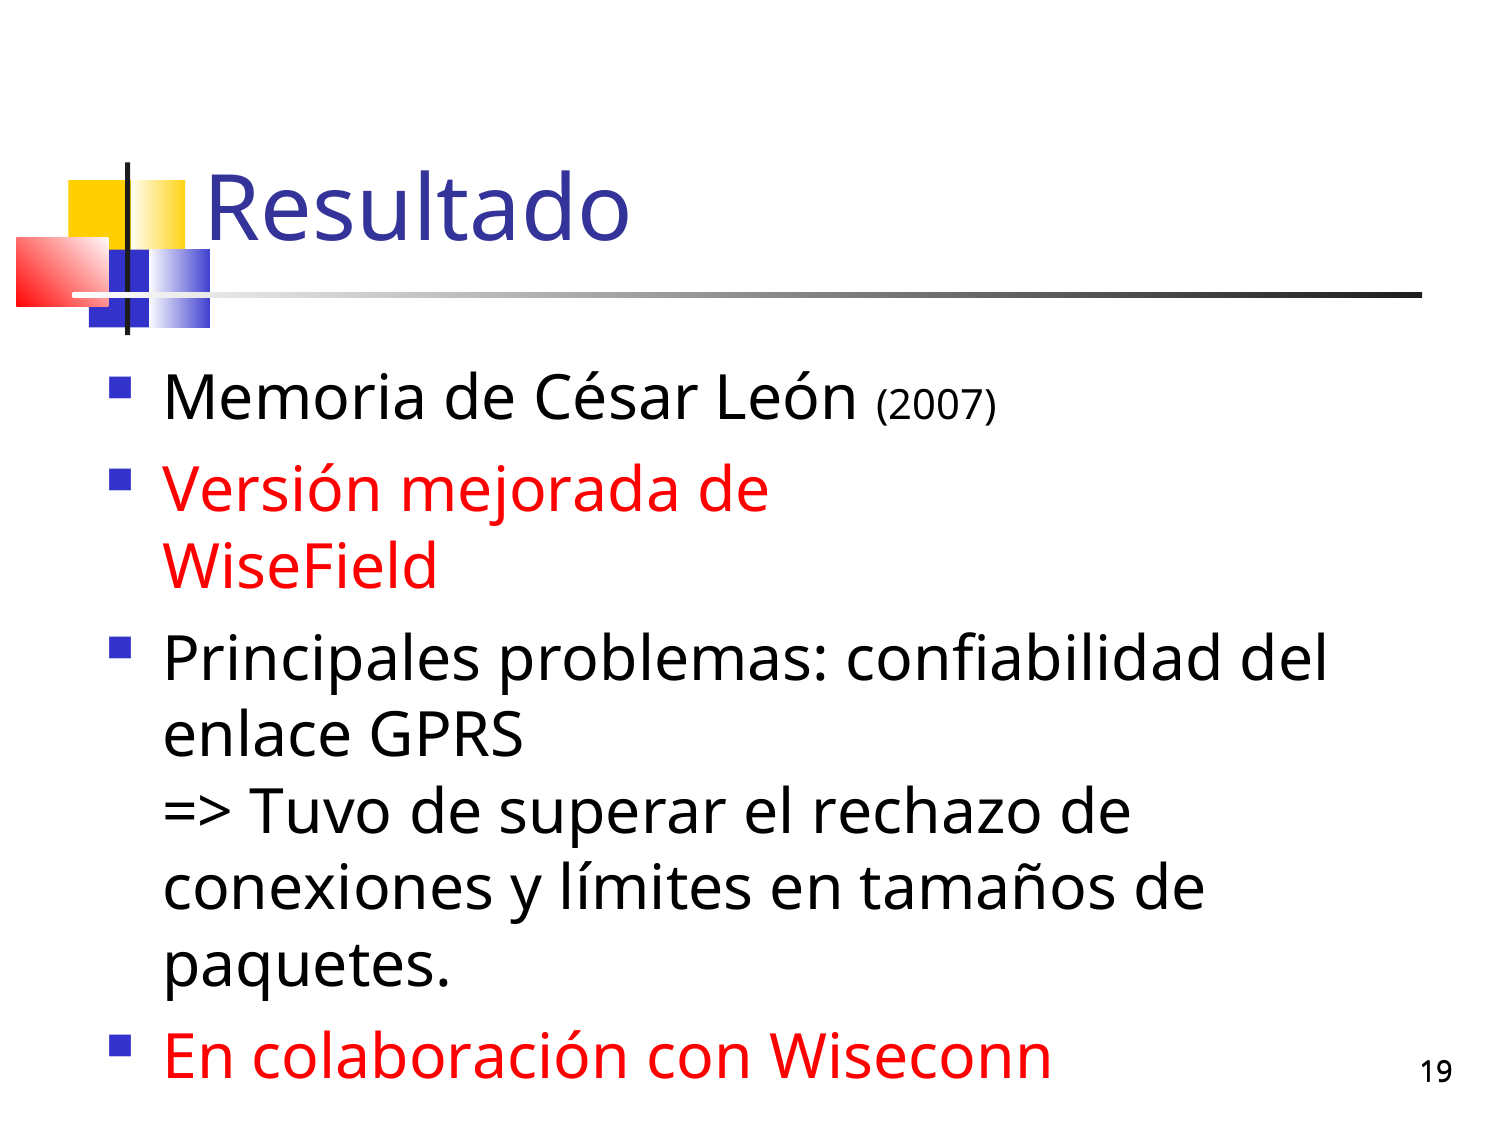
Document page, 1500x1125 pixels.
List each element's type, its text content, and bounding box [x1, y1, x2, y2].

list Memoria de César León (2007) Versión mejorada de WiseField Principales problemas: confiabilidad del enlace GPRS => Tuvo de superar el rechazo de conexiones y límites en tamaños de paquetes. En colaboración con Wiseconn [91, 351, 1367, 1027]
title Resultado [188, 35, 1269, 276]
text_box <number> [1155, 1024, 1468, 1100]
